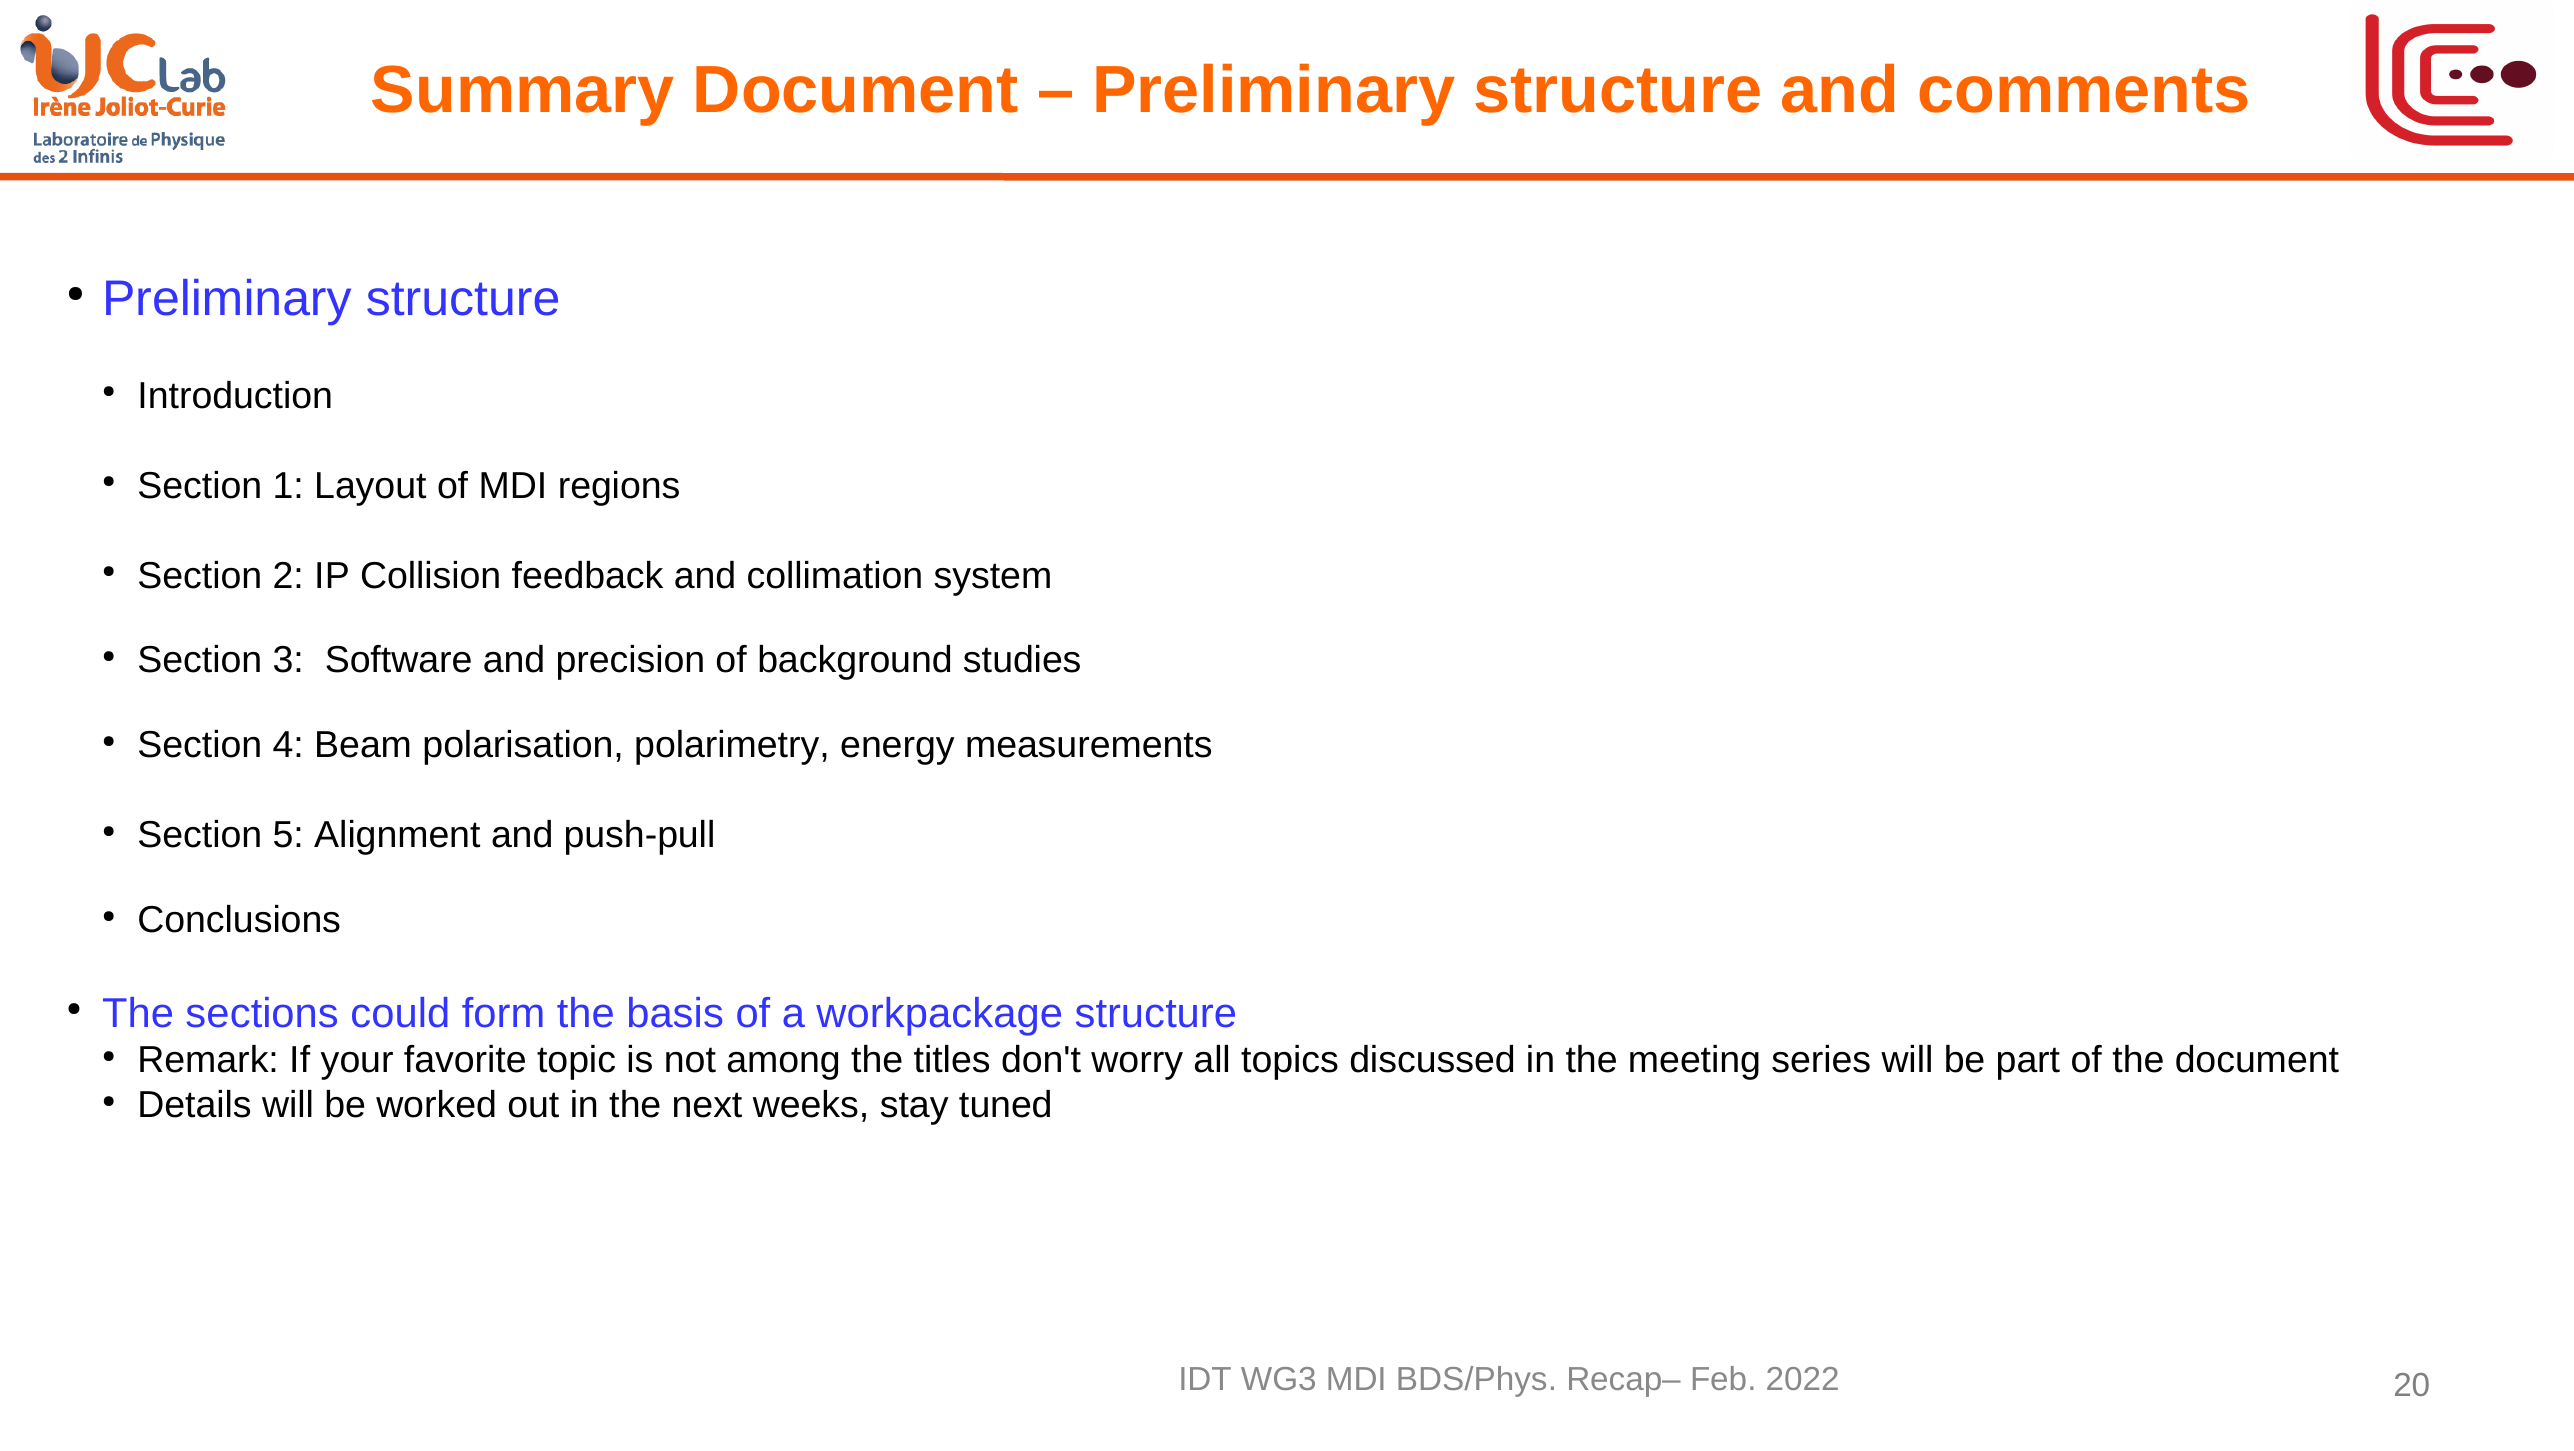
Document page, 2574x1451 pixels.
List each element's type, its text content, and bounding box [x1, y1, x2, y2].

title Summary Document – Preliminary structure and comments [226, 9, 2415, 162]
picture [4, 0, 241, 178]
picture [2348, 2, 2554, 158]
text_box Preliminary structure Introduction Section 1: Layout of MDI regions Section 2: IP Collision feedback and collimation system Section 3: Software and precision of background studies Section 4: Beam polarisation, polarimetry, energy measurements Section 5: Alignment and push-pull Conclusions The sections could form the basis of a workpackage structure Remark: If your favorite topic is not among the titles don't worry all topics discussed in the meeting series will be part of the document Details will be worked out in the next weeks, stay tuned [51, 258, 2427, 1223]
